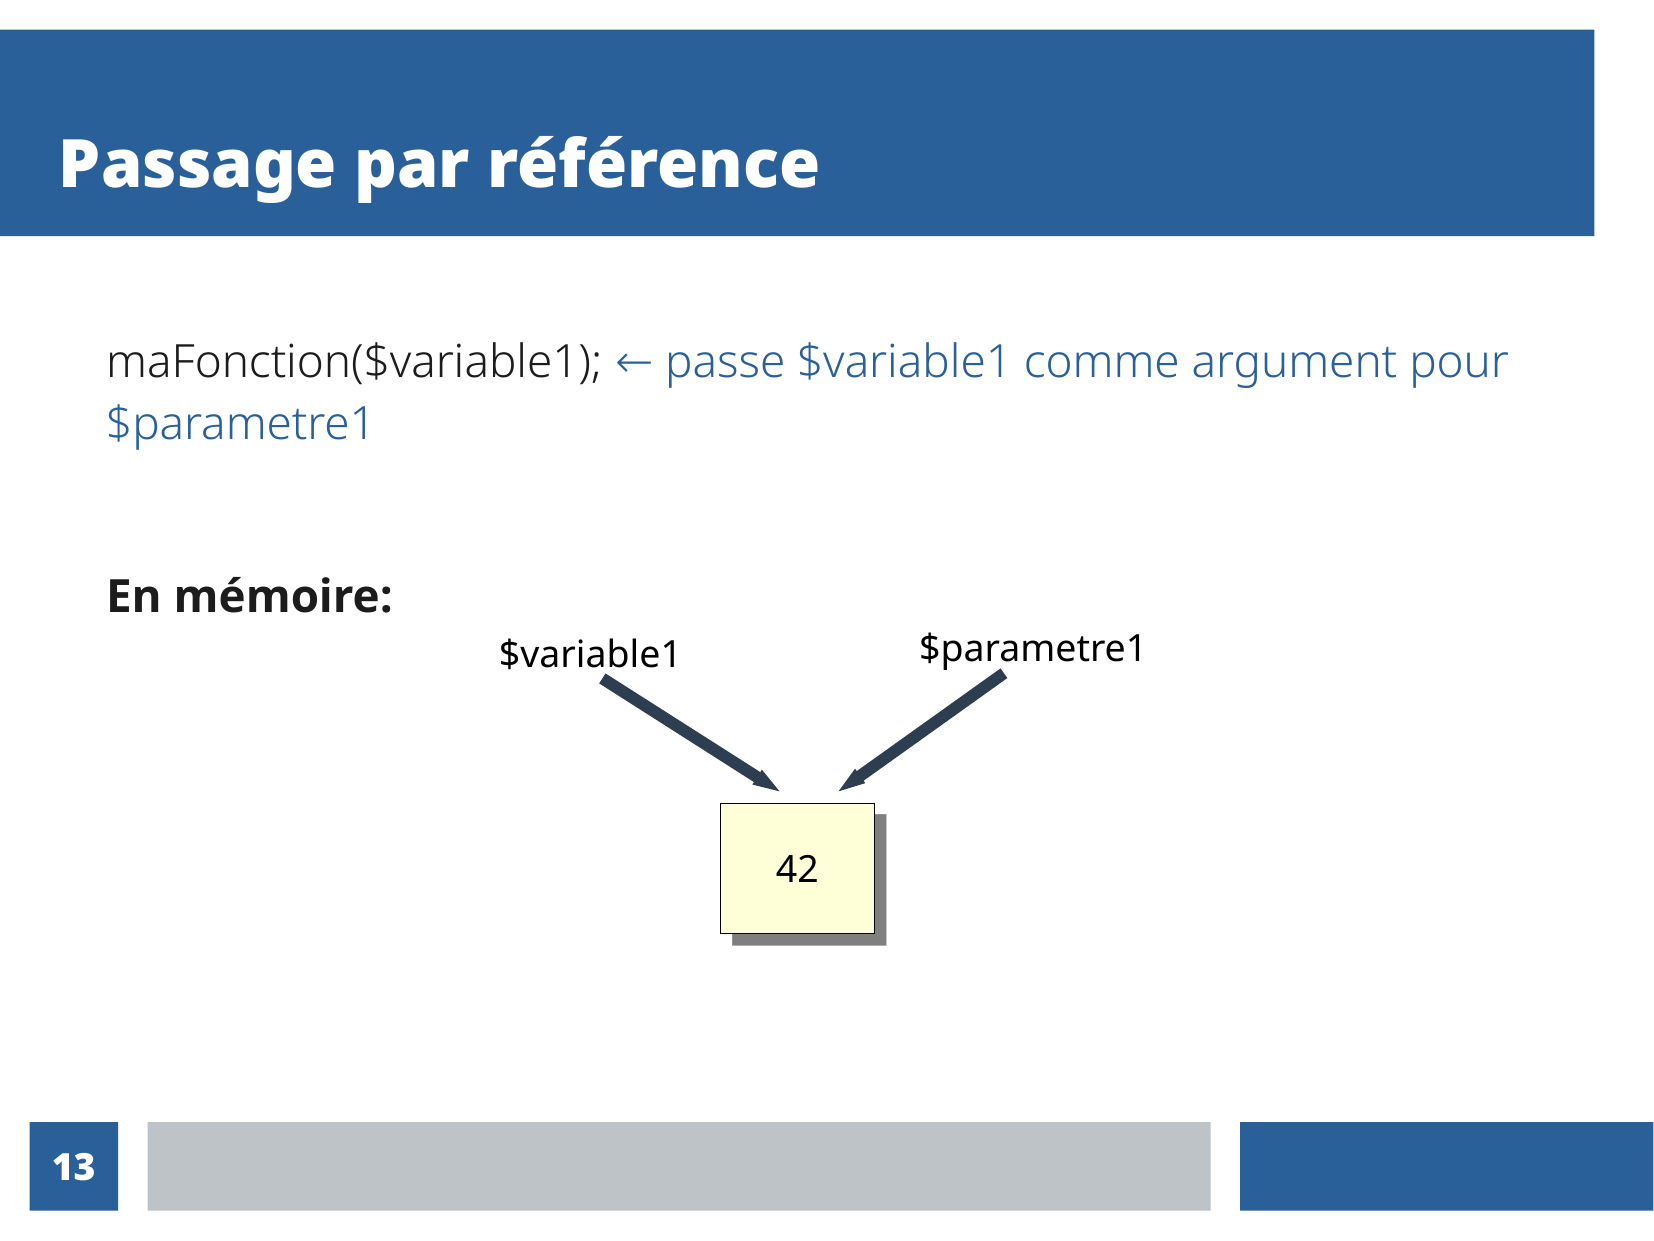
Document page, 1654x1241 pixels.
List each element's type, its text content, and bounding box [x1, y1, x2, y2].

title Passage par référence [59, 59, 1595, 207]
text_box 42 [720, 803, 875, 934]
list maFonction($variable1); ← passe $variable1 comme argument pour $parametre1 En mémoire: [59, 230, 1565, 638]
text_box $variable1 [472, 620, 709, 722]
text_box $parametre1 [891, 614, 1176, 717]
